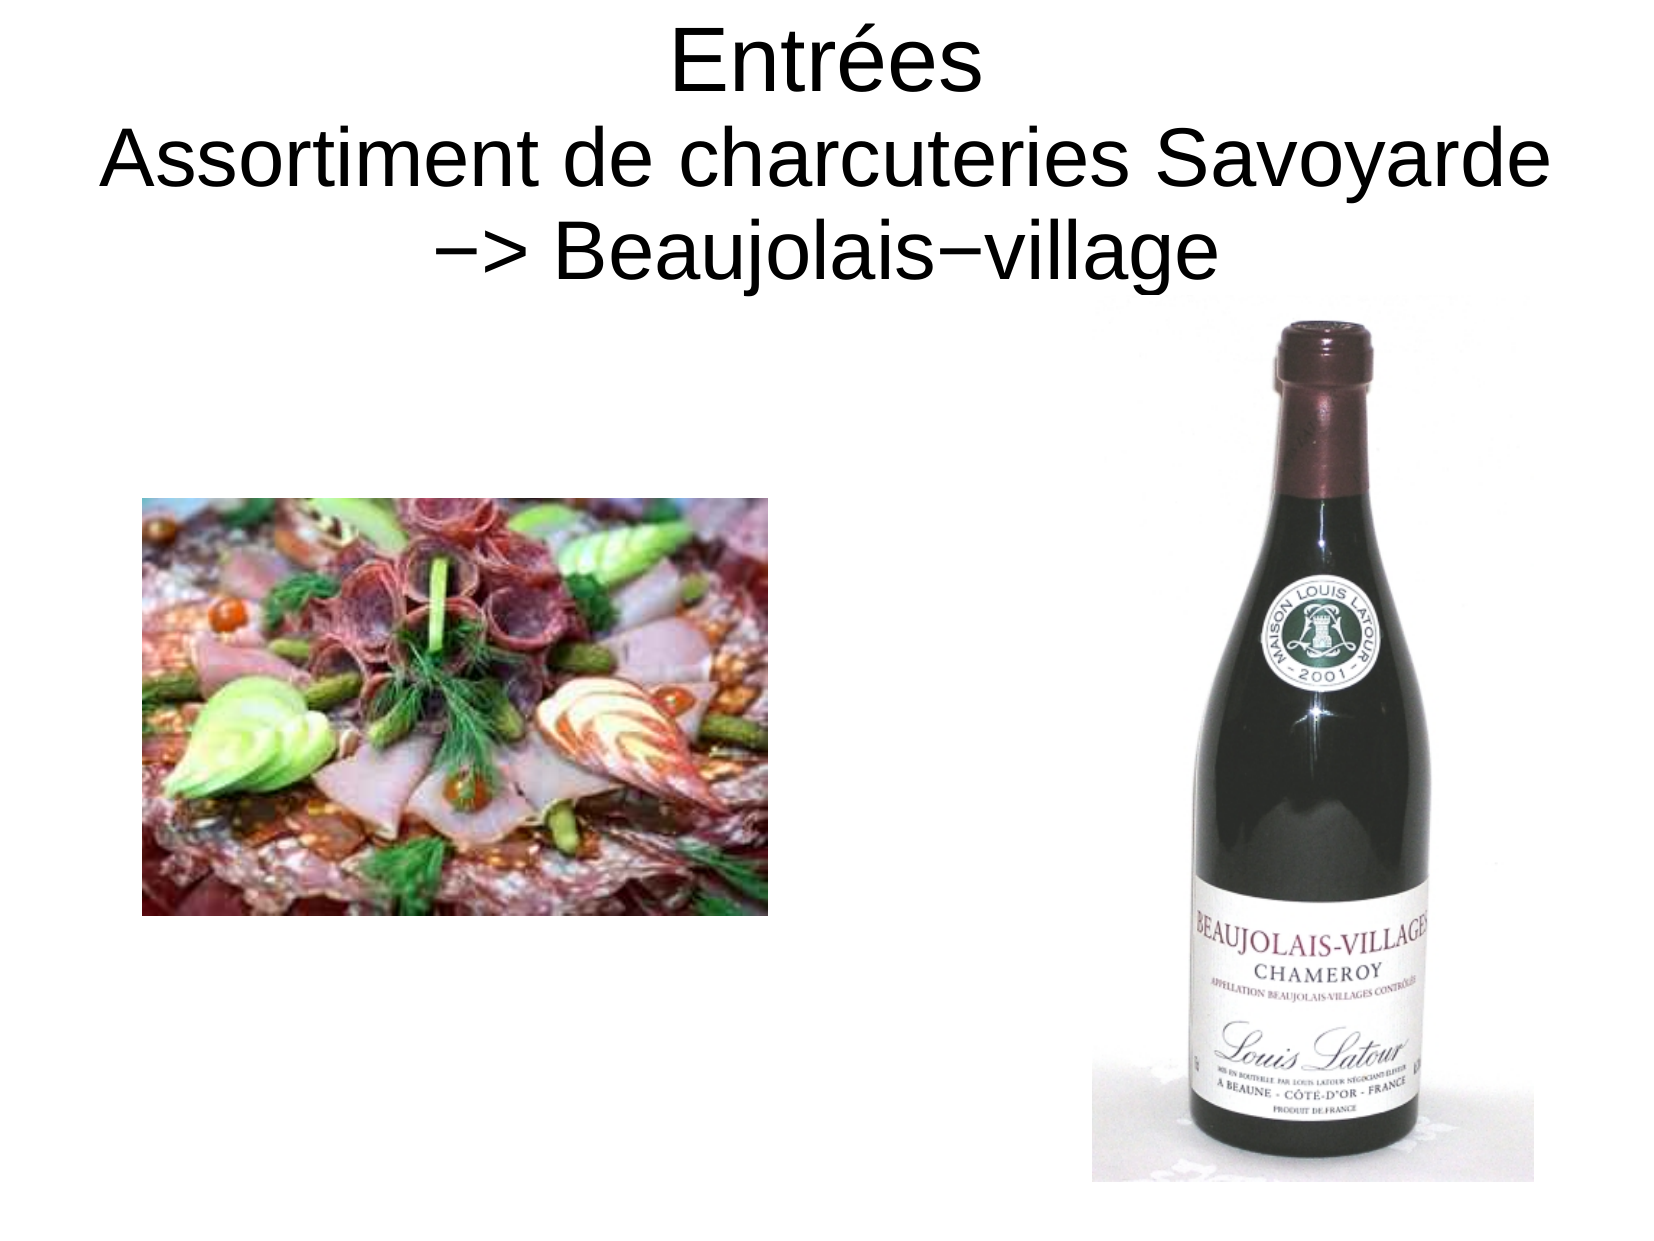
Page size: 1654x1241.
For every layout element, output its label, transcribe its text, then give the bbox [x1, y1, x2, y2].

picture [1092, 295, 1534, 1182]
picture [142, 498, 768, 916]
title Entrées Assortiment de charcuteries Savoyarde −> Beaujolais−village [82, 8, 1571, 298]
